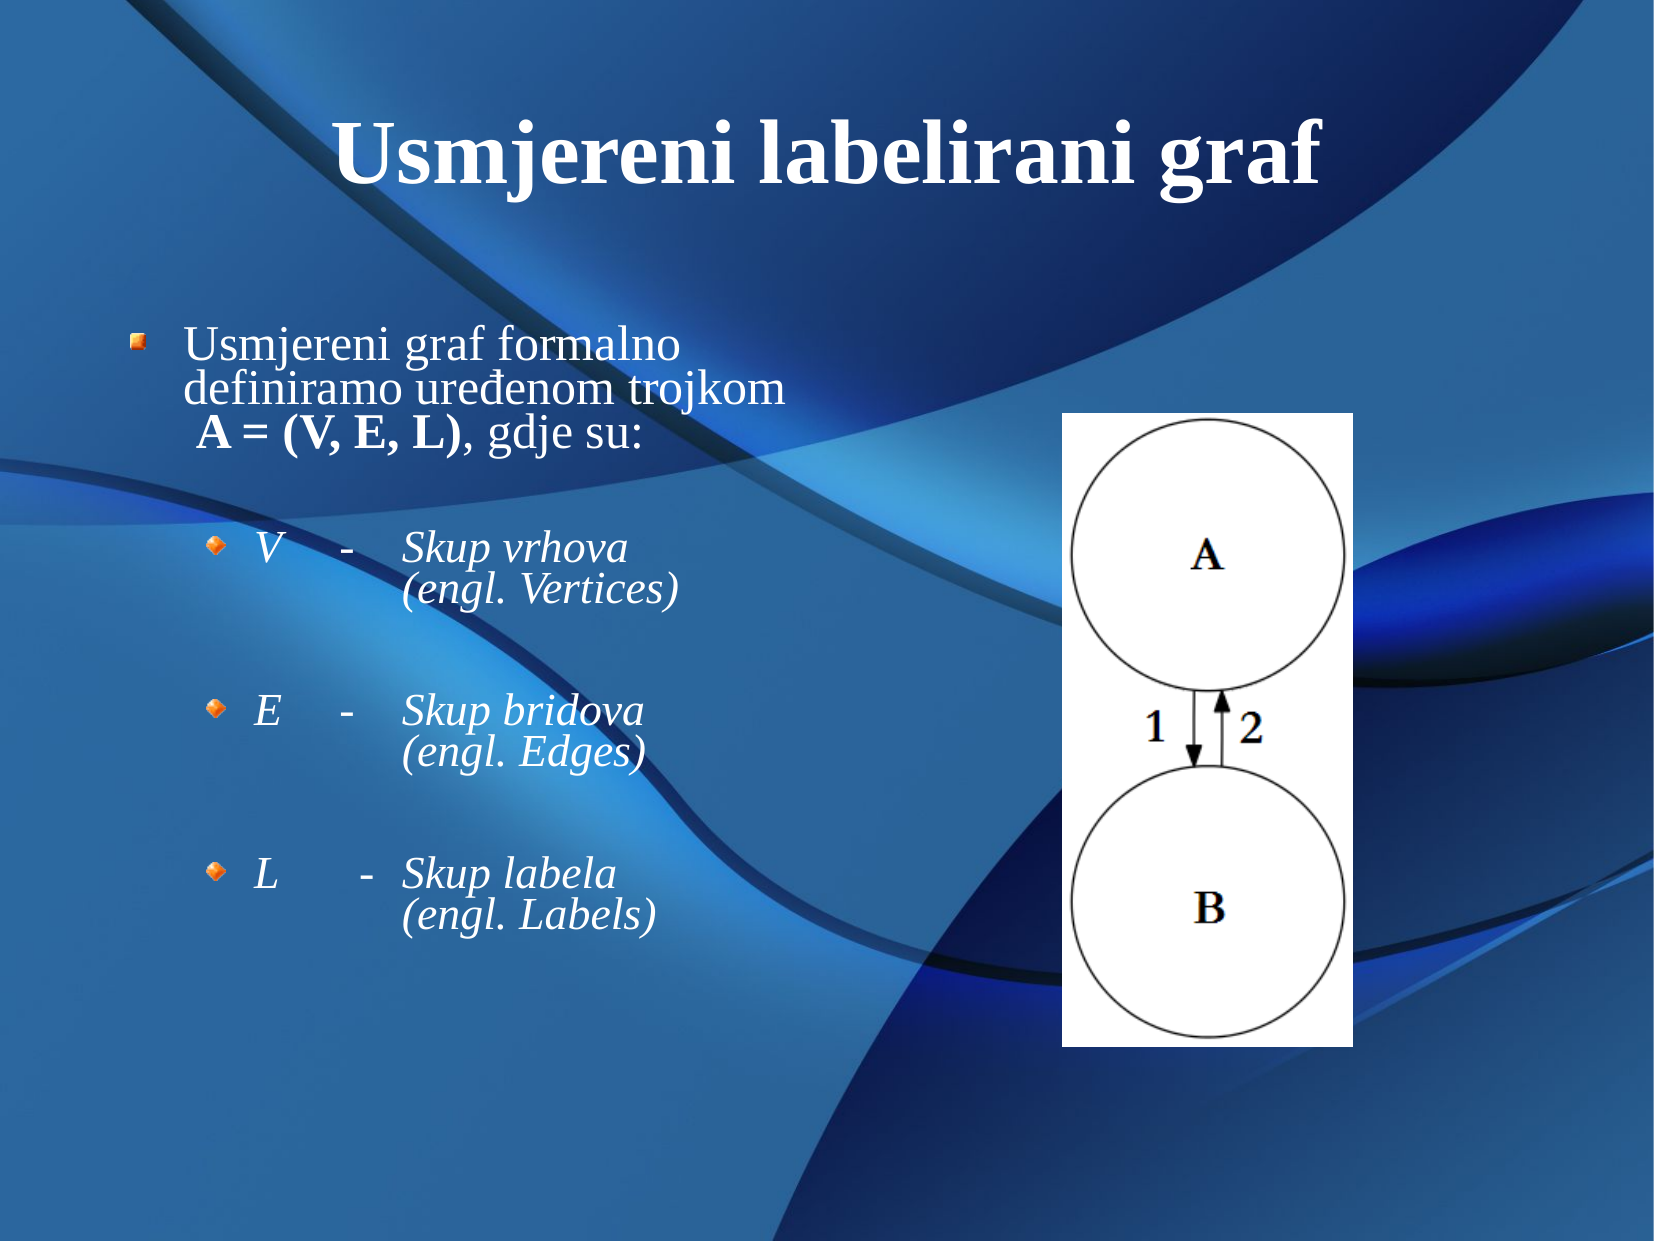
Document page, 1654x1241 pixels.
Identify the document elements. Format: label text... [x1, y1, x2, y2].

picture [0, 0, 1654, 1241]
list Usmjereni graf formalno definiramo uređenom trojkom A = (V, E, L), gdje su: V - Skup vrhova (engl. Vertices) E - Skup bridova (engl. Edges) L - Skup labela (engl. Labels) [41, 324, 798, 1139]
title Usmjereni labelirani graf [82, 49, 1571, 257]
